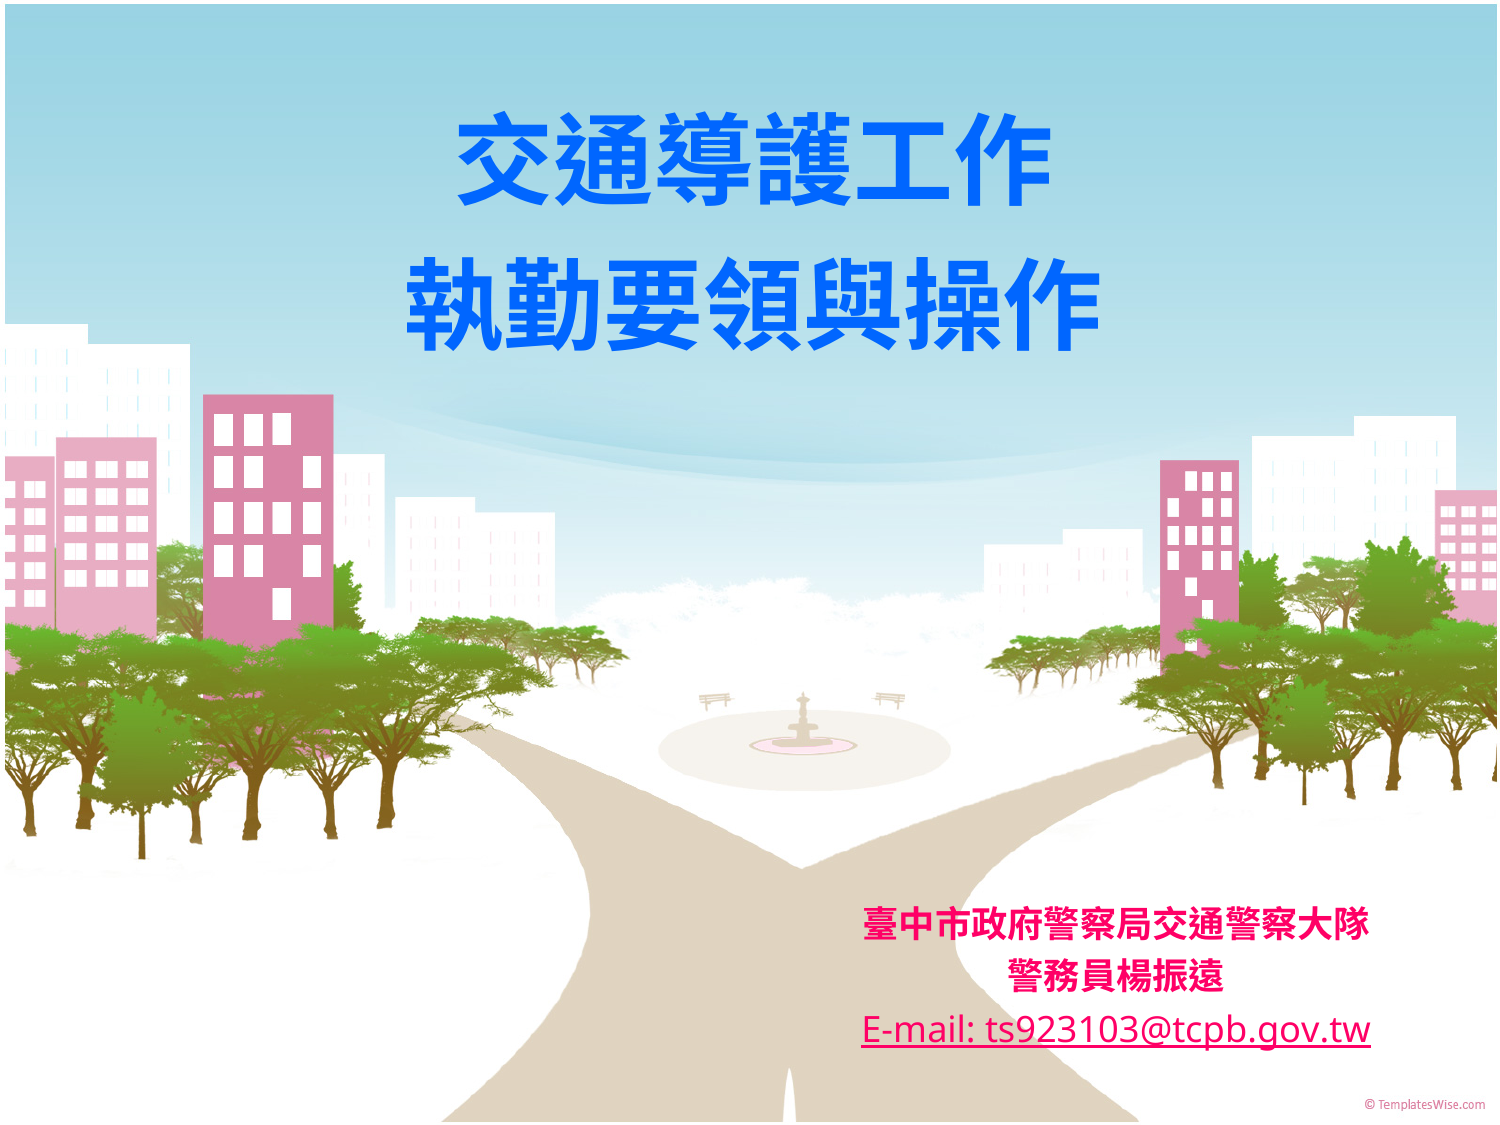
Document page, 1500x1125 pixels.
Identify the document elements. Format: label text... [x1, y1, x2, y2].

picture [0, 0, 1500, 1125]
subtitle 交通導護工作 執勤要領與操作 [165, 89, 1341, 362]
text_box 臺中市政府警察局交通警察大隊 警務員楊振遠 E-mail: ts923103@tcpb.gov.tw [738, 893, 1495, 1059]
